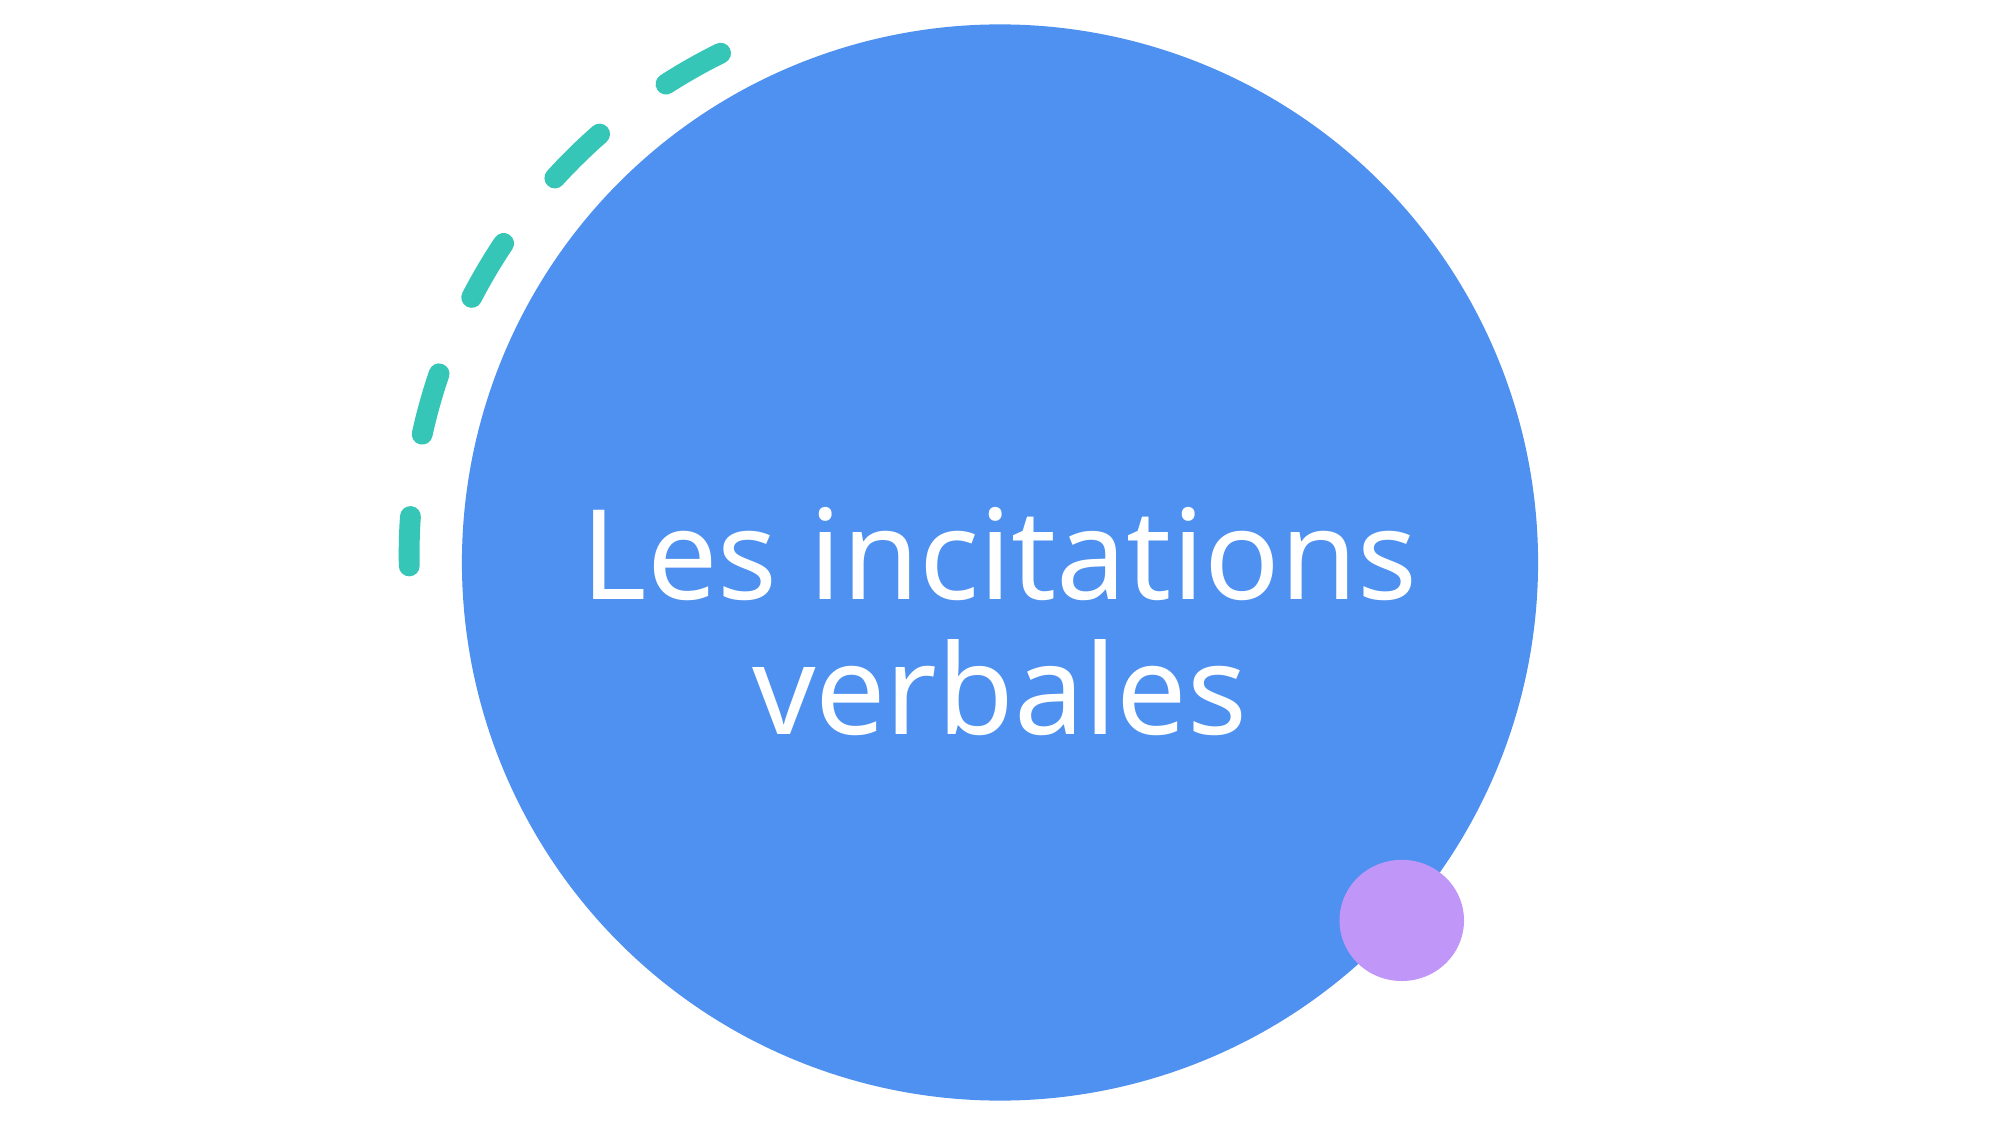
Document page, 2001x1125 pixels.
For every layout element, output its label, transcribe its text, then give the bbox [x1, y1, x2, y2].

list [544, 668, 1457, 921]
title Les incitations verbales [544, 356, 1456, 668]
